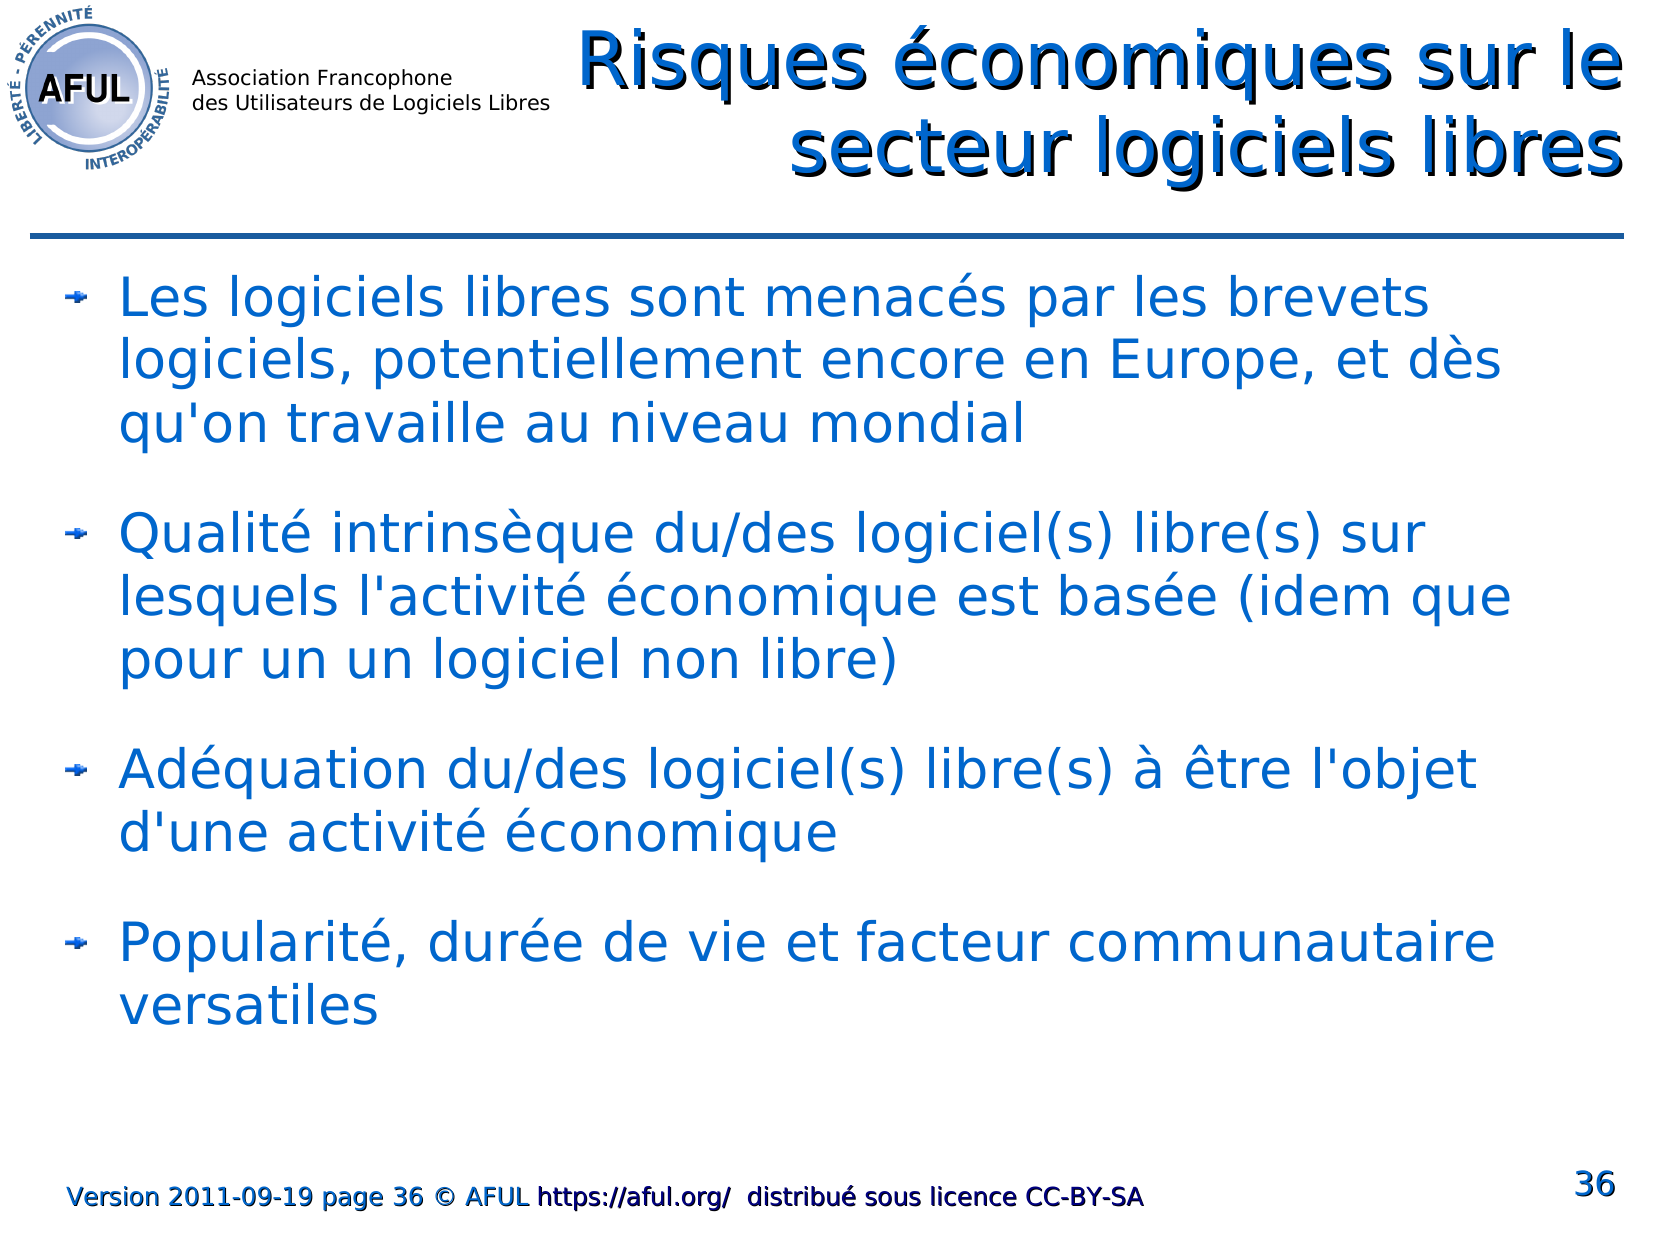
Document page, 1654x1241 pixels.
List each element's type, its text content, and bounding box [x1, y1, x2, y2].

title Risques économiques sur le secteur logiciels libres [501, 0, 1625, 207]
picture [0, 0, 178, 178]
list Les logiciels libres sont menacés par les brevets logiciels, potentiellement encore en Europe, et dès qu'on travaille au niveau mondial Qualité intrinsèque du/des logiciel(s) libre(s) sur lesquels l'activité économique est basée (idem que pour un un logiciel non libre) Adéquation du/des logiciel(s) libre(s) à être l'objet d'une activité économique Popularité, durée de vie et facteur communautaire versatiles [47, 265, 1595, 1211]
